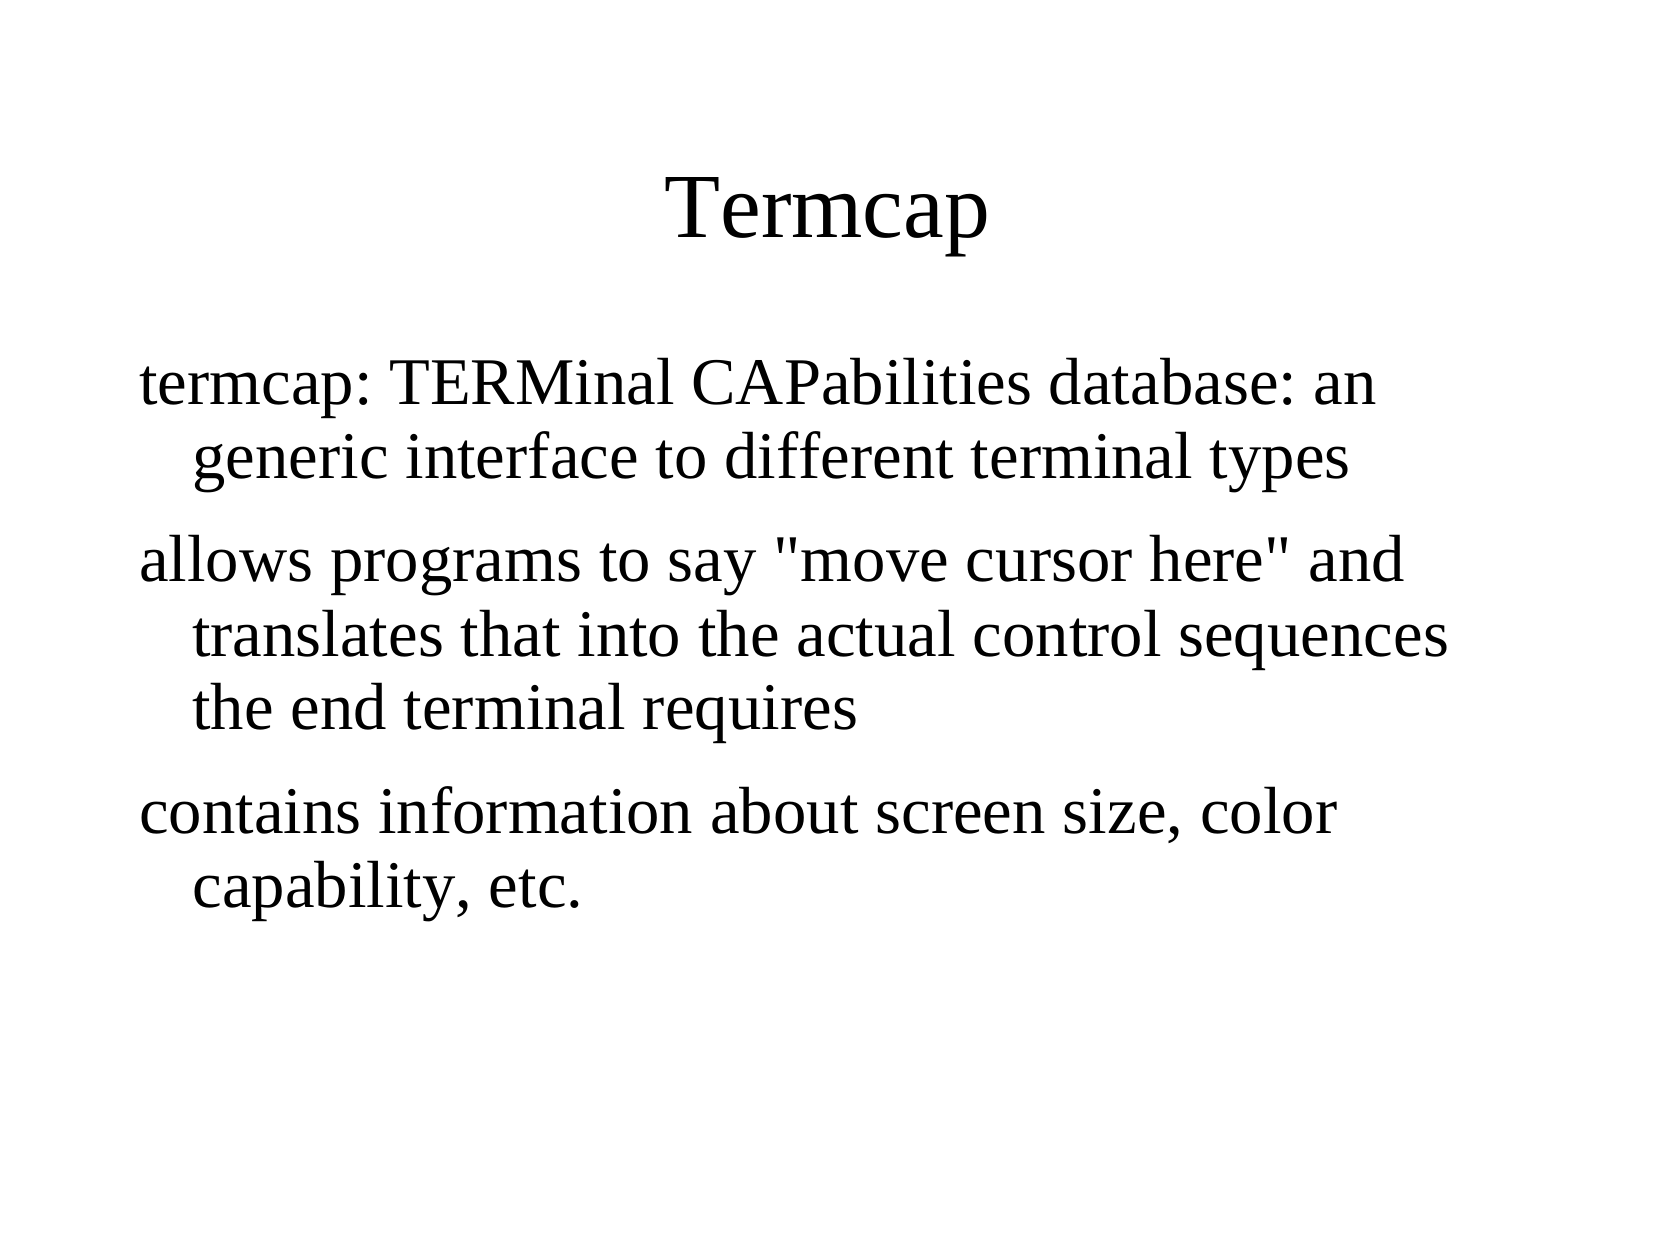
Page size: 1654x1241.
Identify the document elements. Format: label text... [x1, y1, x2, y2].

list termcap: TERMinal CAPabilities database: an generic interface to different terminal types allows programs to say "move cursor here" and translates that into the actual control sequences the end terminal requires contains information about screen size, color capability, etc. [121, 344, 1534, 1127]
title Termcap [121, 102, 1534, 311]
